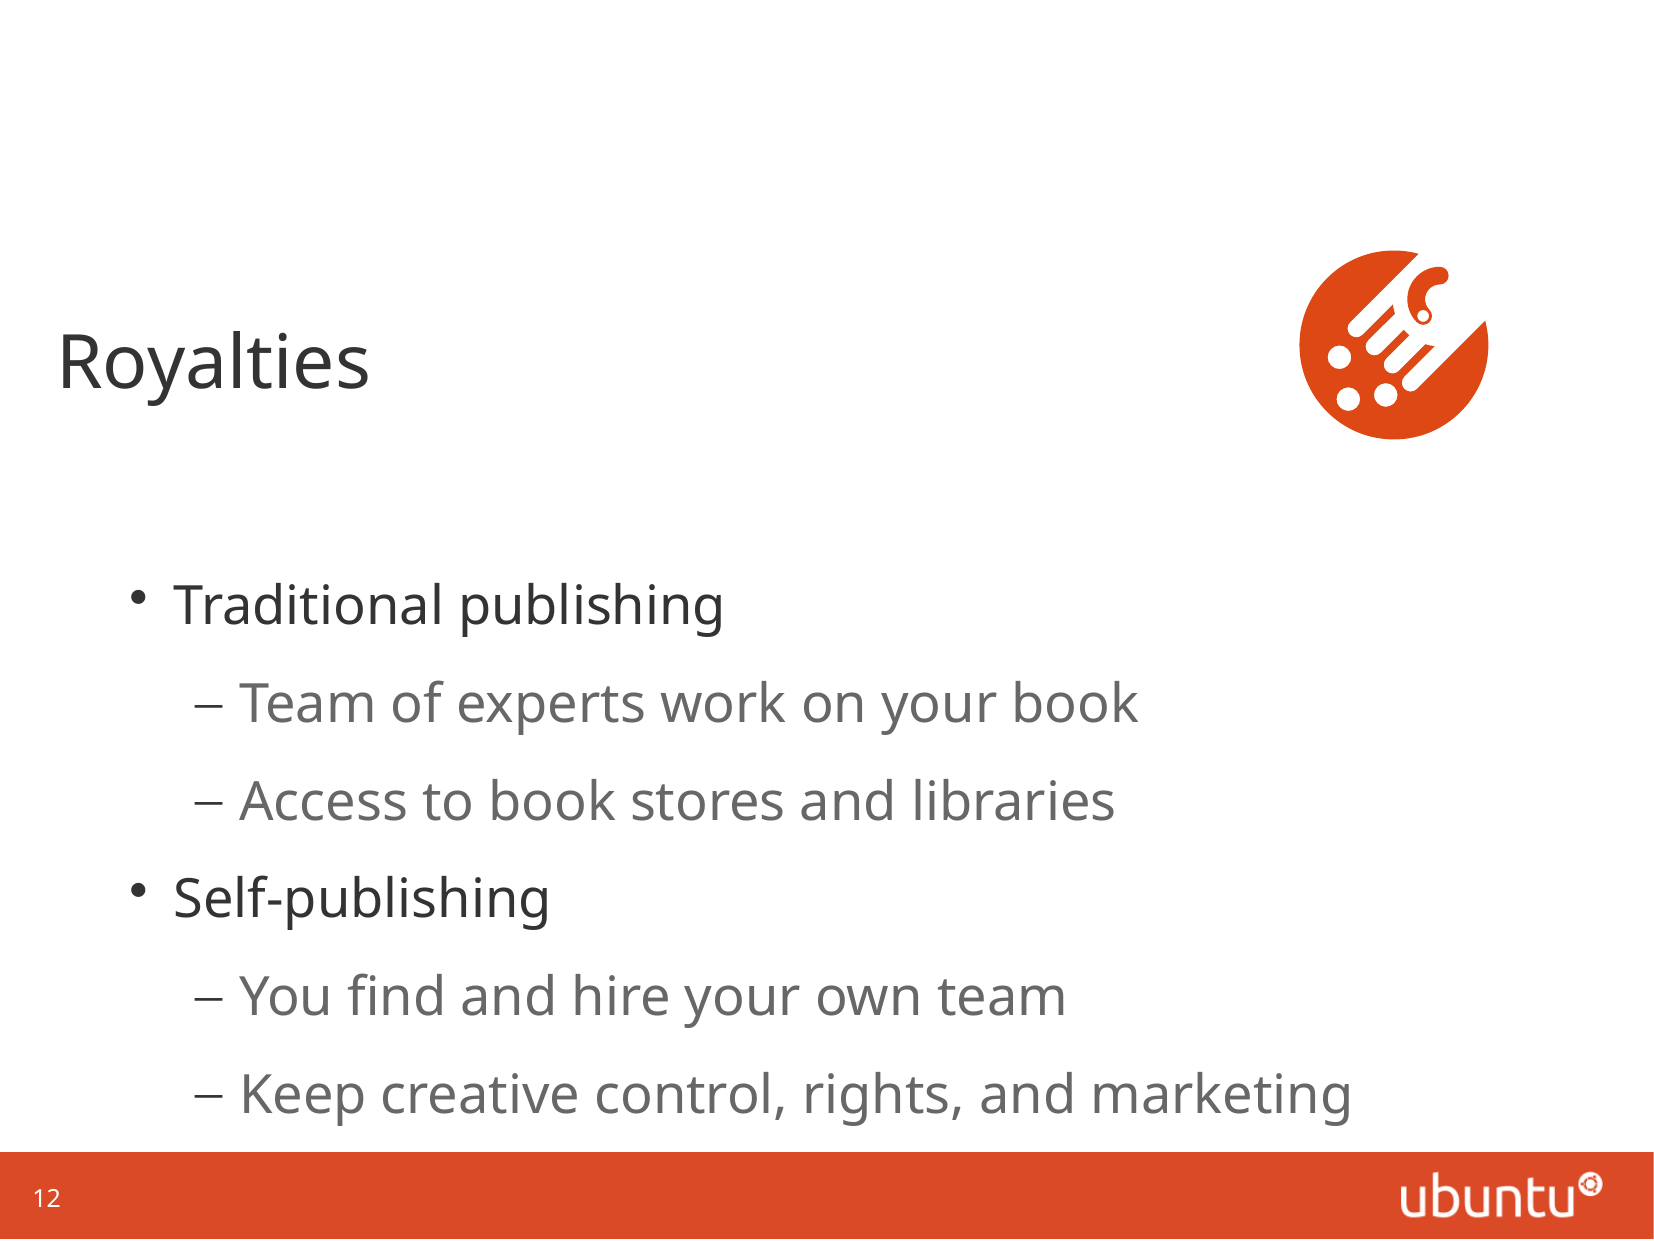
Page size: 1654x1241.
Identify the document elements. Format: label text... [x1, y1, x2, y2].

picture [1275, 226, 1513, 464]
picture [1577, 1152, 1654, 1239]
list Traditional publishing Team of experts work on your book Access to book stores and libraries Self-publishing You find and hire your own team Keep creative control, rights, and marketing [64, 529, 1577, 1241]
title Royalties [56, 130, 1596, 587]
picture [0, 1152, 64, 1239]
